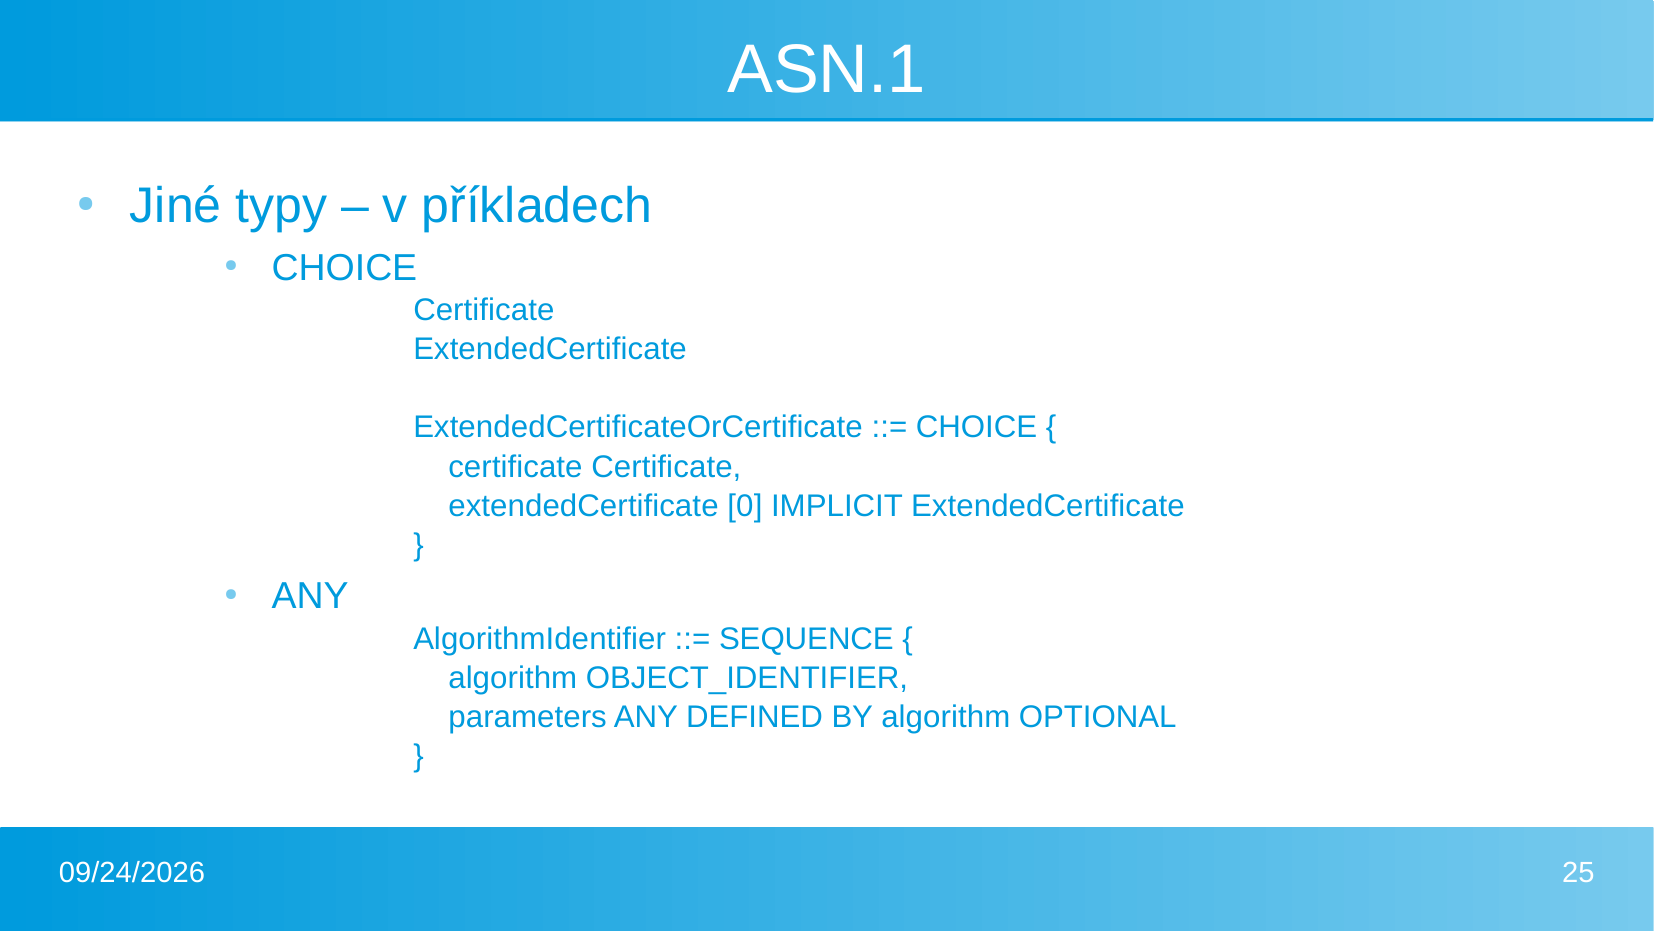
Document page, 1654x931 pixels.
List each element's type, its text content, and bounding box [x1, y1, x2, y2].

title ASN.1 [59, 29, 1595, 108]
list Jiné typy – v příkladech CHOICE Certificate ExtendedCertificate ExtendedCertificateOrCertificate ::= CHOICE { certificate Certificate, extendedCertificate [0] IMPLICIT ExtendedCertificate } ANY AlgorithmIdentifier ::= SEQUENCE { algorithm OBJECT_IDENTIFIER, parameters ANY DEFINED BY algorithm OPTIONAL } [59, 177, 1595, 768]
